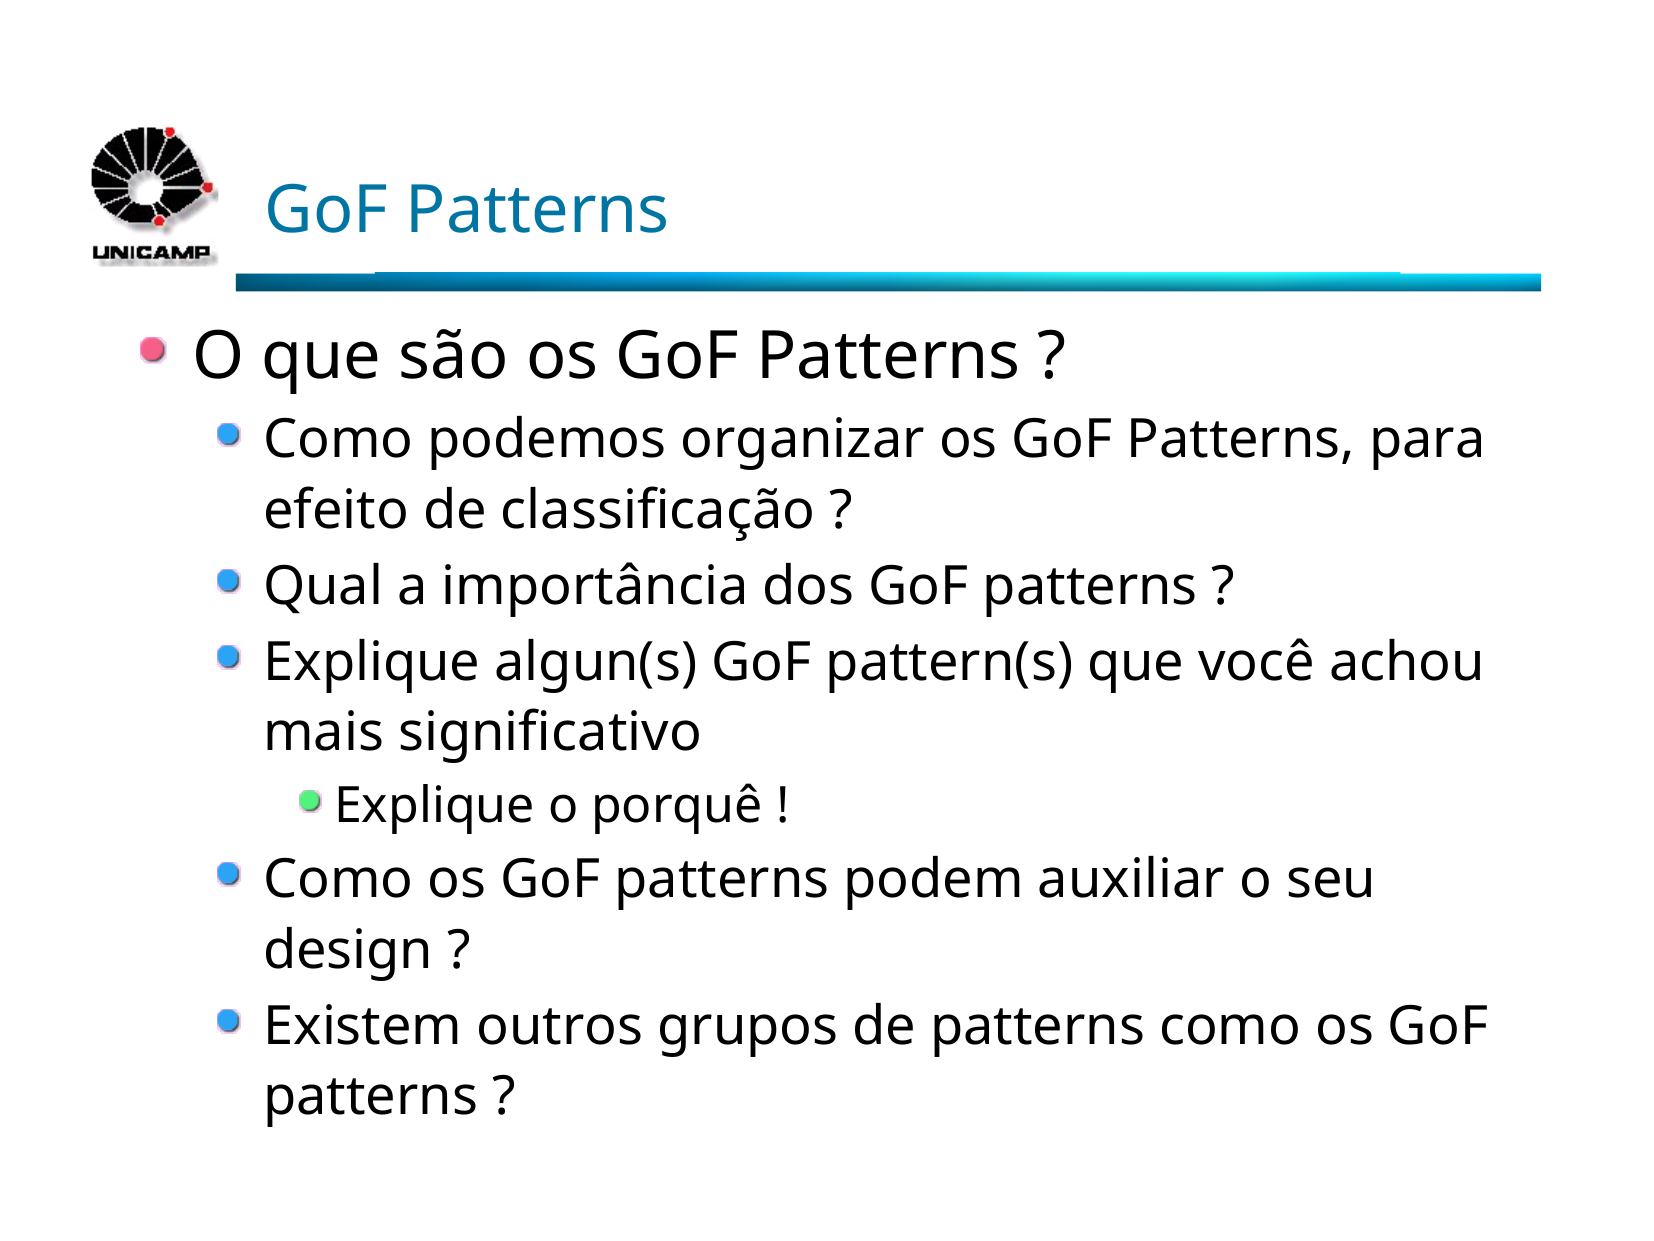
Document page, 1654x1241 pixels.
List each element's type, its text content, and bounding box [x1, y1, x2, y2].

picture [125, 272, 1654, 295]
title GoF Patterns [264, 57, 1534, 250]
list O que são os GoF Patterns ? Como podemos organizar os GoF Patterns, para efeito de classificação ? Qual a importância dos GoF patterns ? Explique algun(s) GoF pattern(s) que você achou mais significativo Explique o porquê ! Como os GoF patterns podem auxiliar o seu design ? Existem outros grupos de patterns como os GoF patterns ? [121, 309, 1534, 1167]
